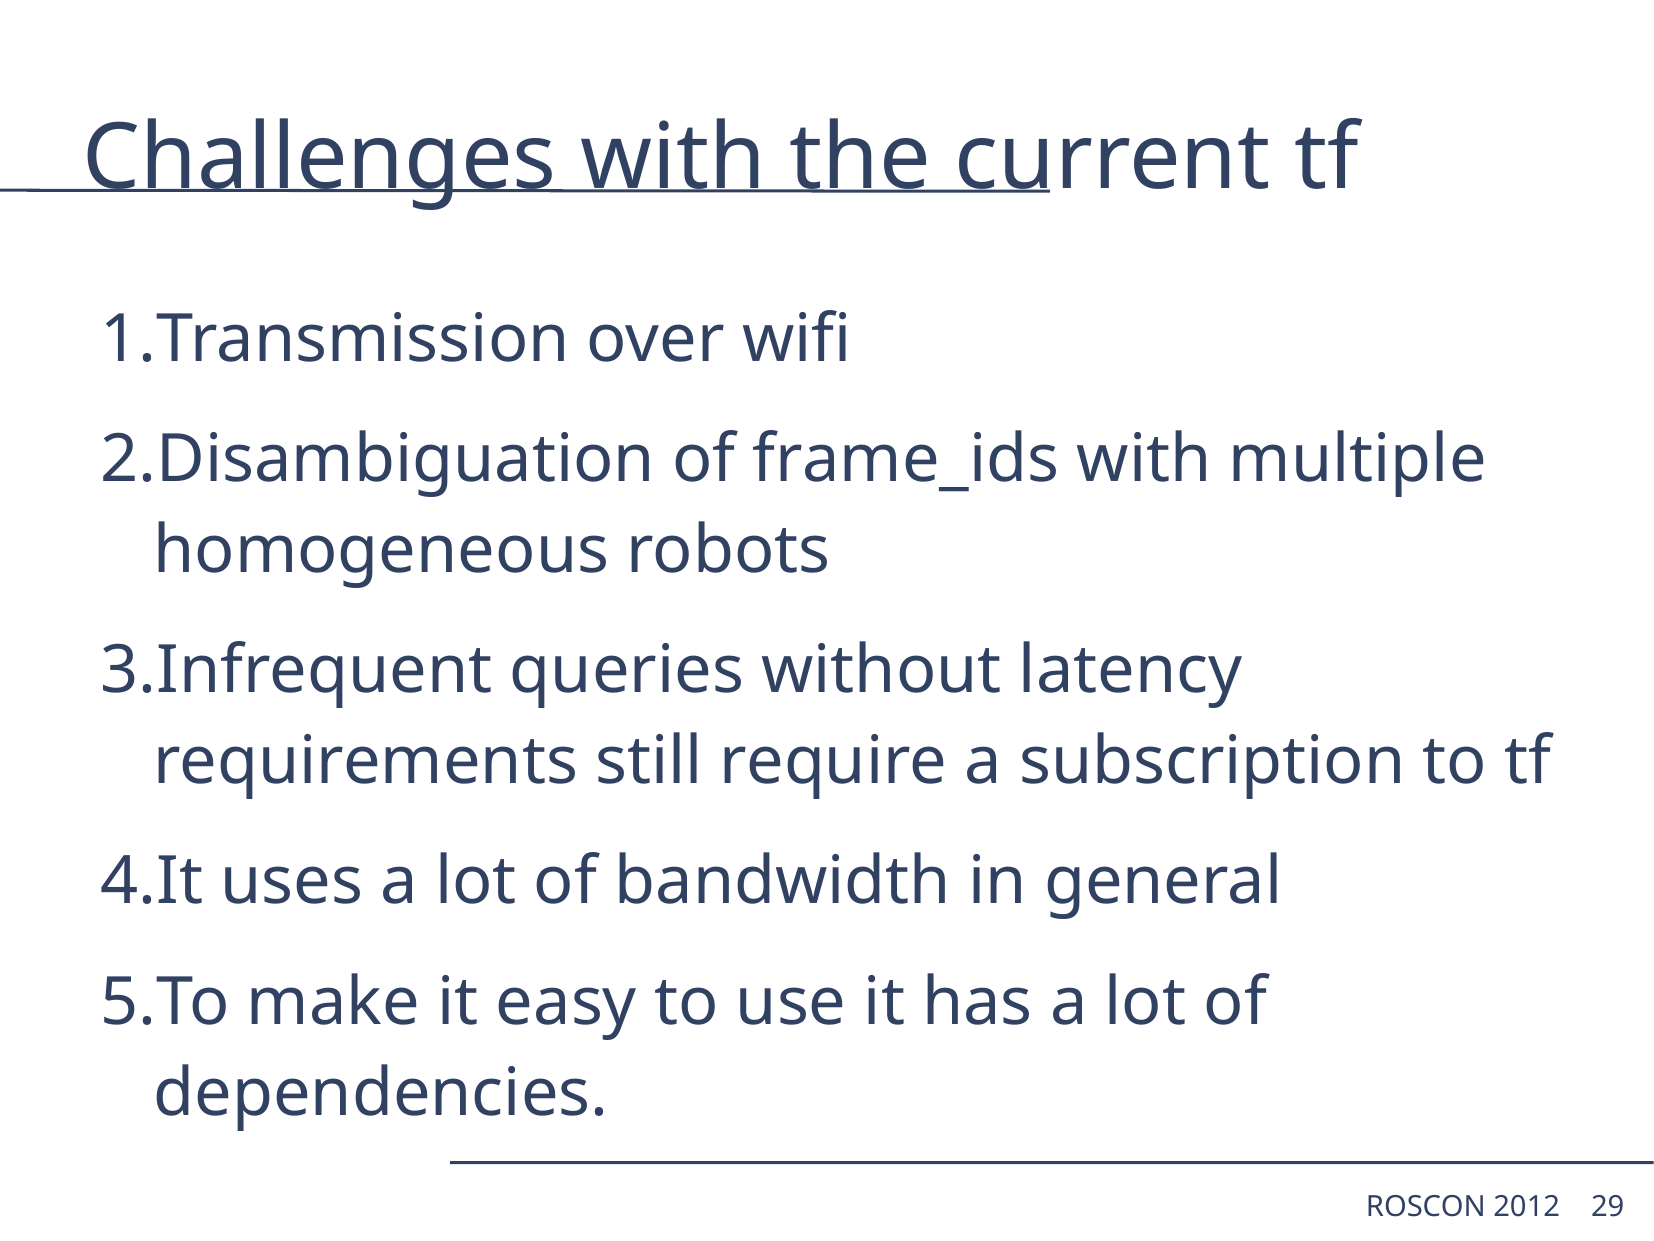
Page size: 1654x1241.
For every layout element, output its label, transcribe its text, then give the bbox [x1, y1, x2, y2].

list Transmission over wifi Disambiguation of frame_ids with multiple homogeneous robots Infrequent queries without latency requirements still require a subscription to tf It uses a lot of bandwidth in general To make it easy to use it has a lot of dependencies. [82, 290, 1571, 1109]
title Challenges with the current tf [82, 56, 1571, 250]
